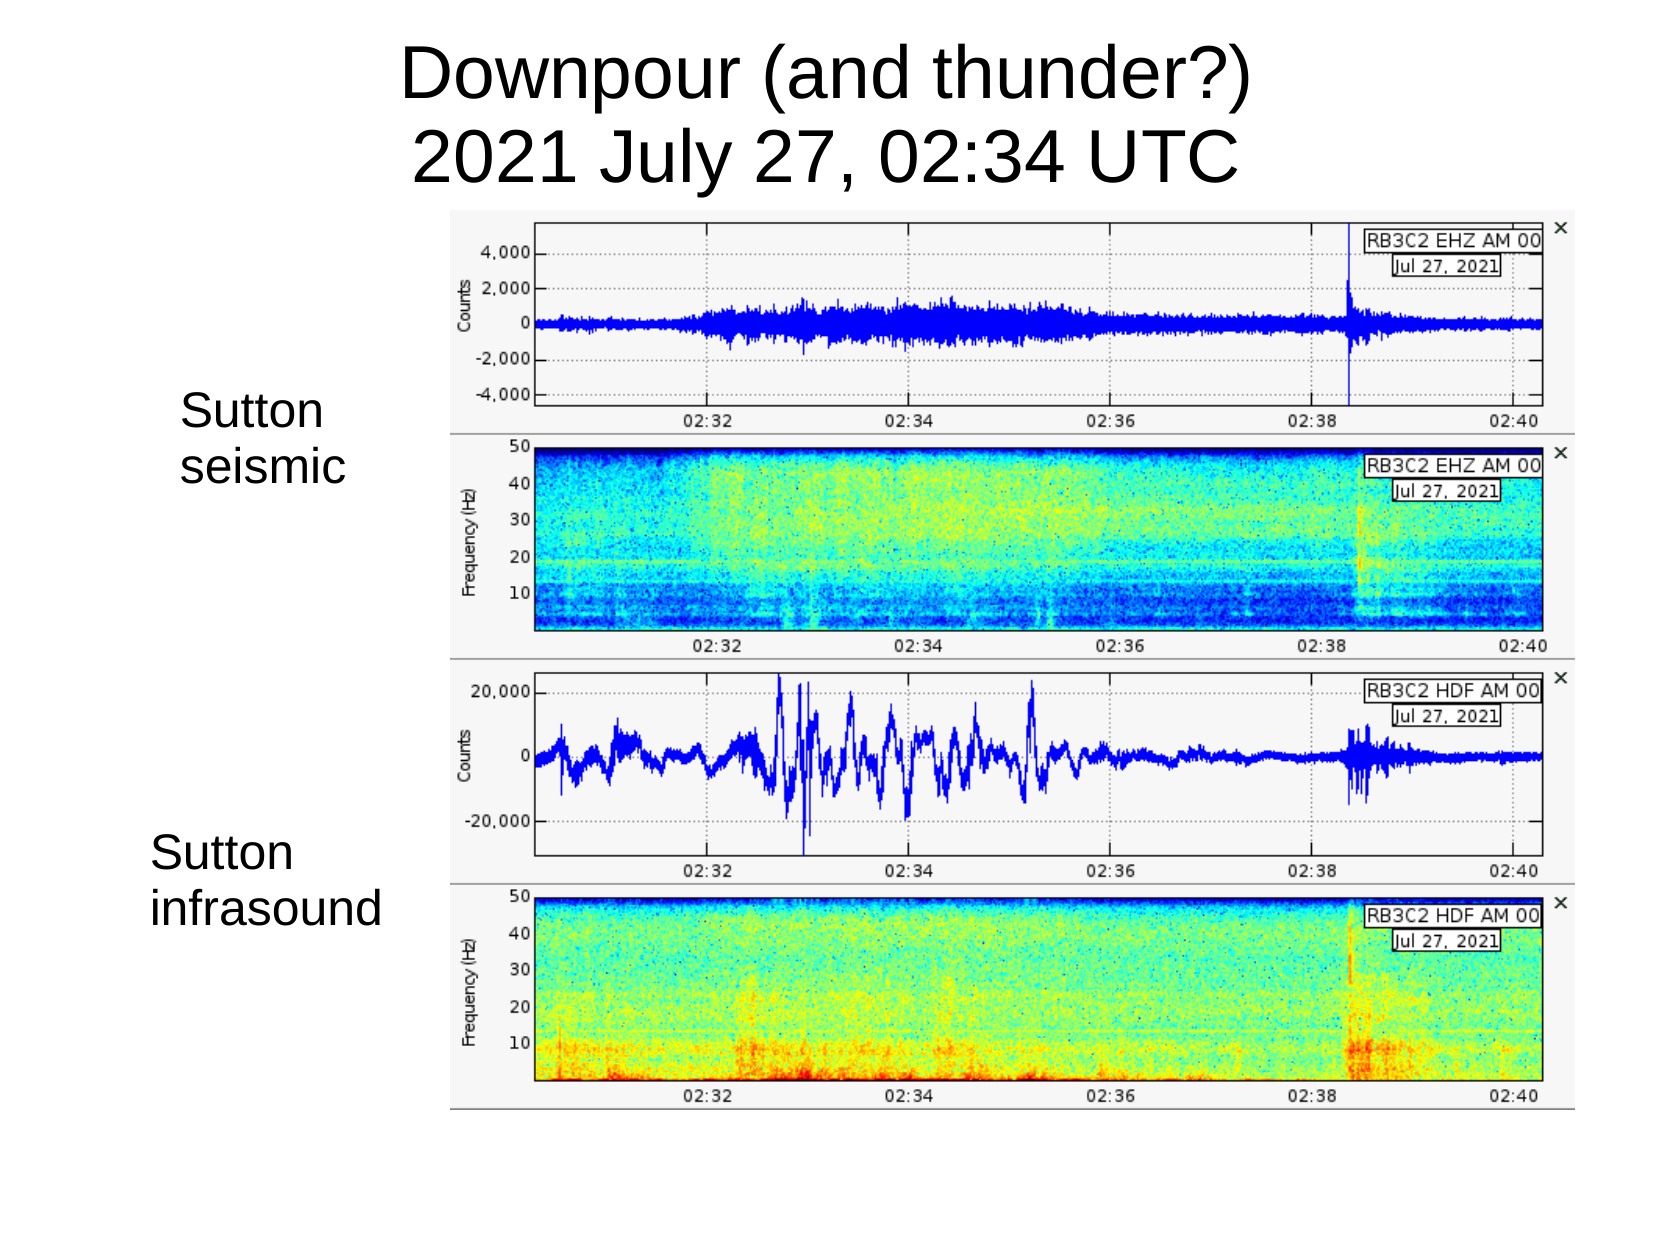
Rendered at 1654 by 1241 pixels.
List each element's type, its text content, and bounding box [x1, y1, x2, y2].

text_box Sutton seismic [165, 375, 391, 502]
title Downpour (and thunder?) 2021 July 27, 02:34 UTC [82, 30, 1571, 199]
picture [450, 210, 1575, 1111]
text_box Sutton infrasound [135, 817, 410, 946]
